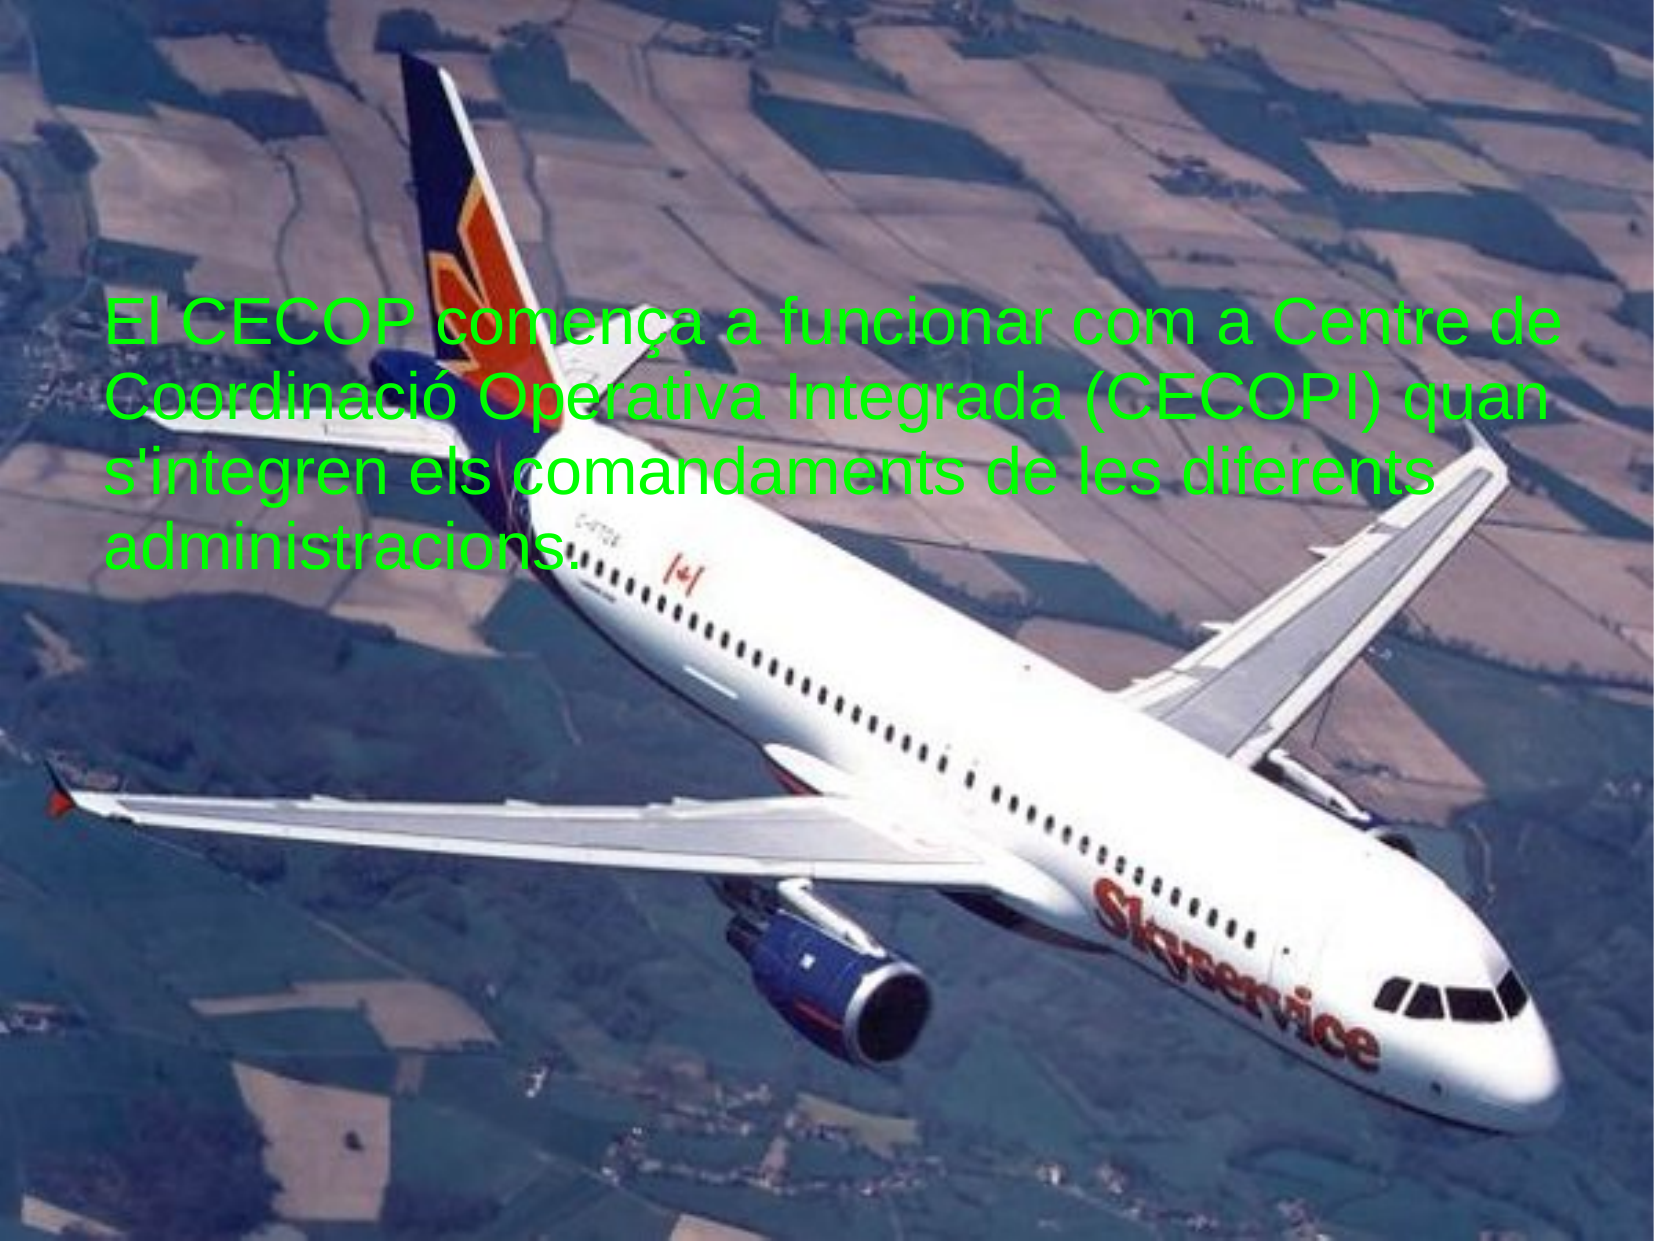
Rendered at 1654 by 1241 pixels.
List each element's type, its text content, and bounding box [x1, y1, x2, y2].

picture [0, 0, 1654, 1241]
text_box El CECOP comença a funcionar com a Centre de Coordinació Operativa Integrada (CECOPI) quan s'integren els comandaments de les diferents administracions. [88, 276, 1595, 739]
